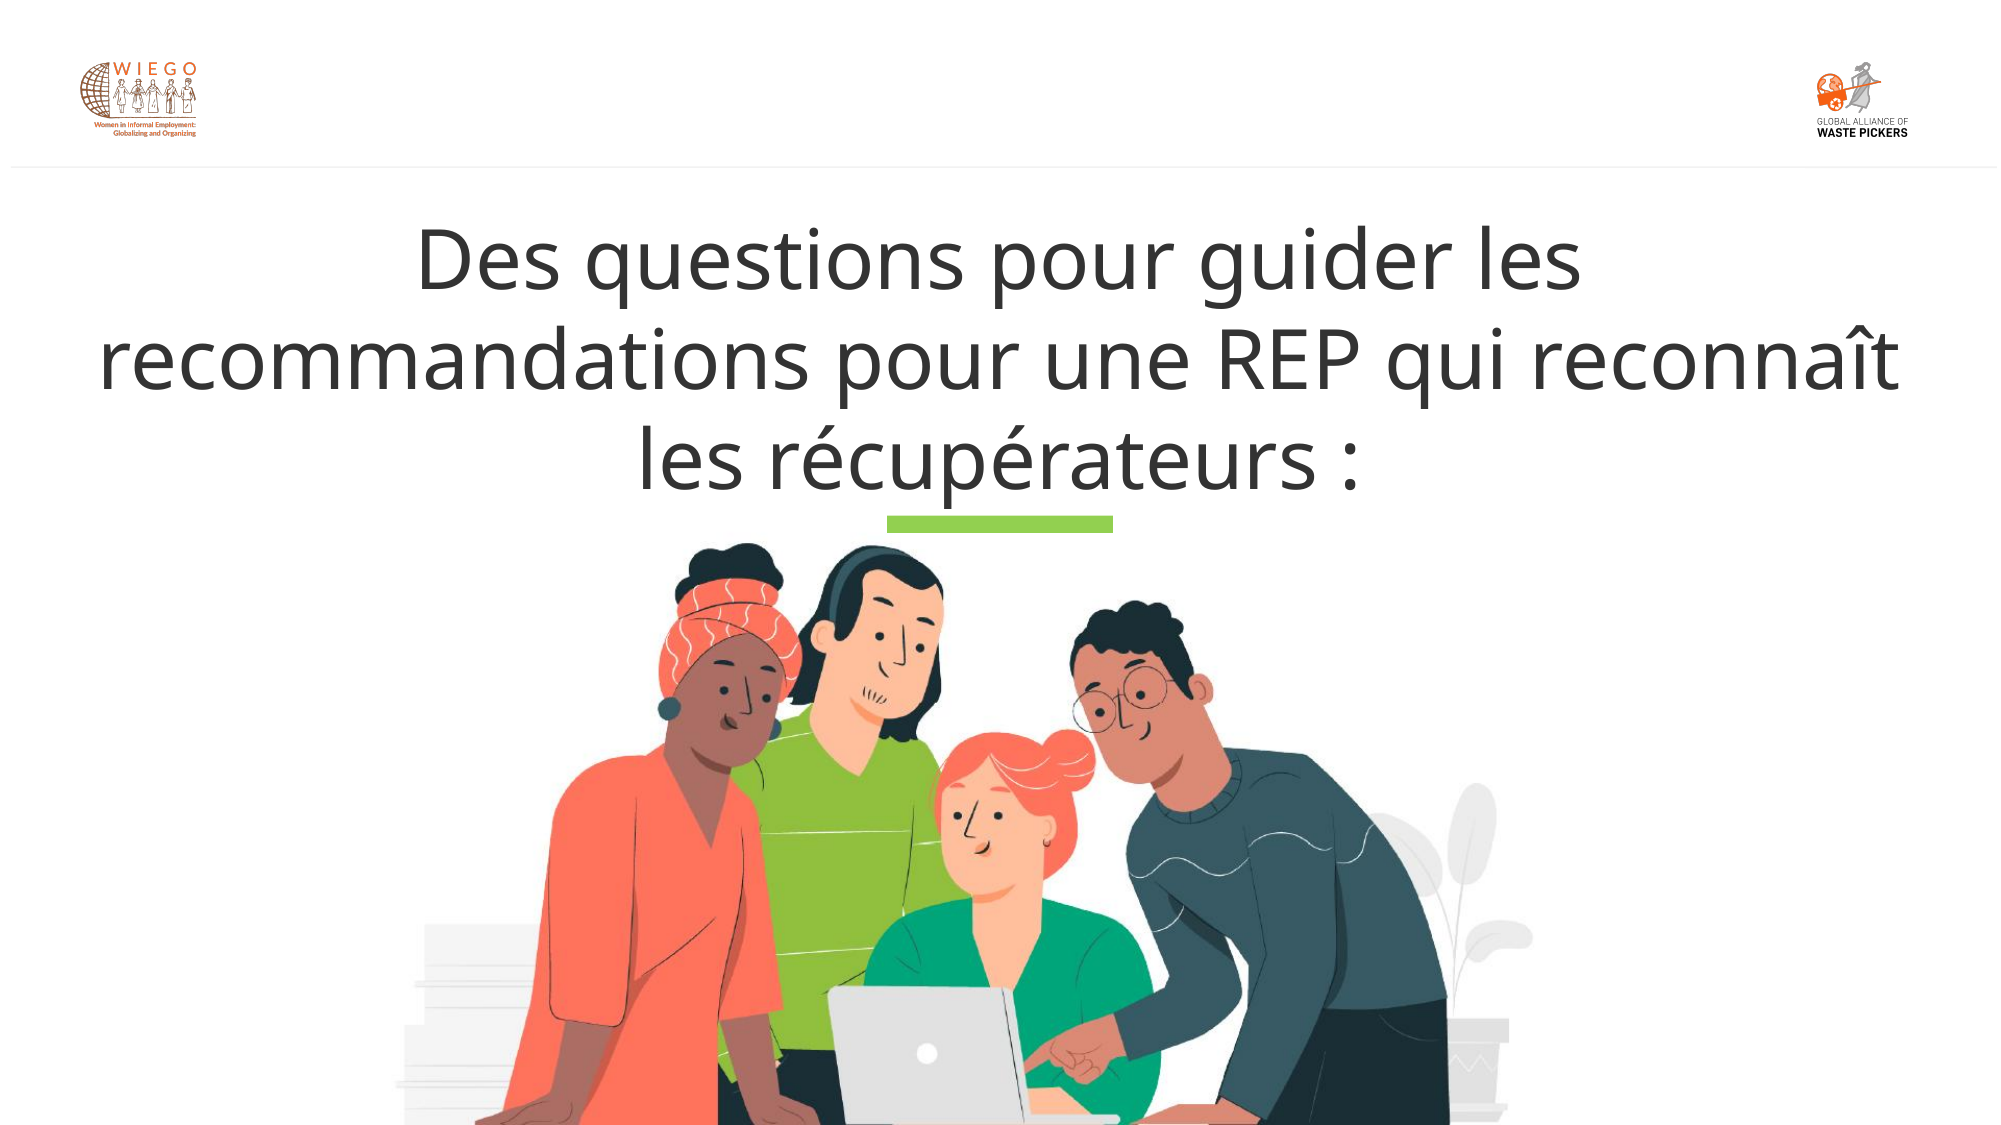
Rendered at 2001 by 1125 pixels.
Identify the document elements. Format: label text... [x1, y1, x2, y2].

text_box [887, 515, 1113, 533]
picture [0, 0, 2001, 1125]
text_box Des questions pour guider les recommandations pour une REP qui reconnaît les récupérateurs : [54, 198, 1946, 514]
